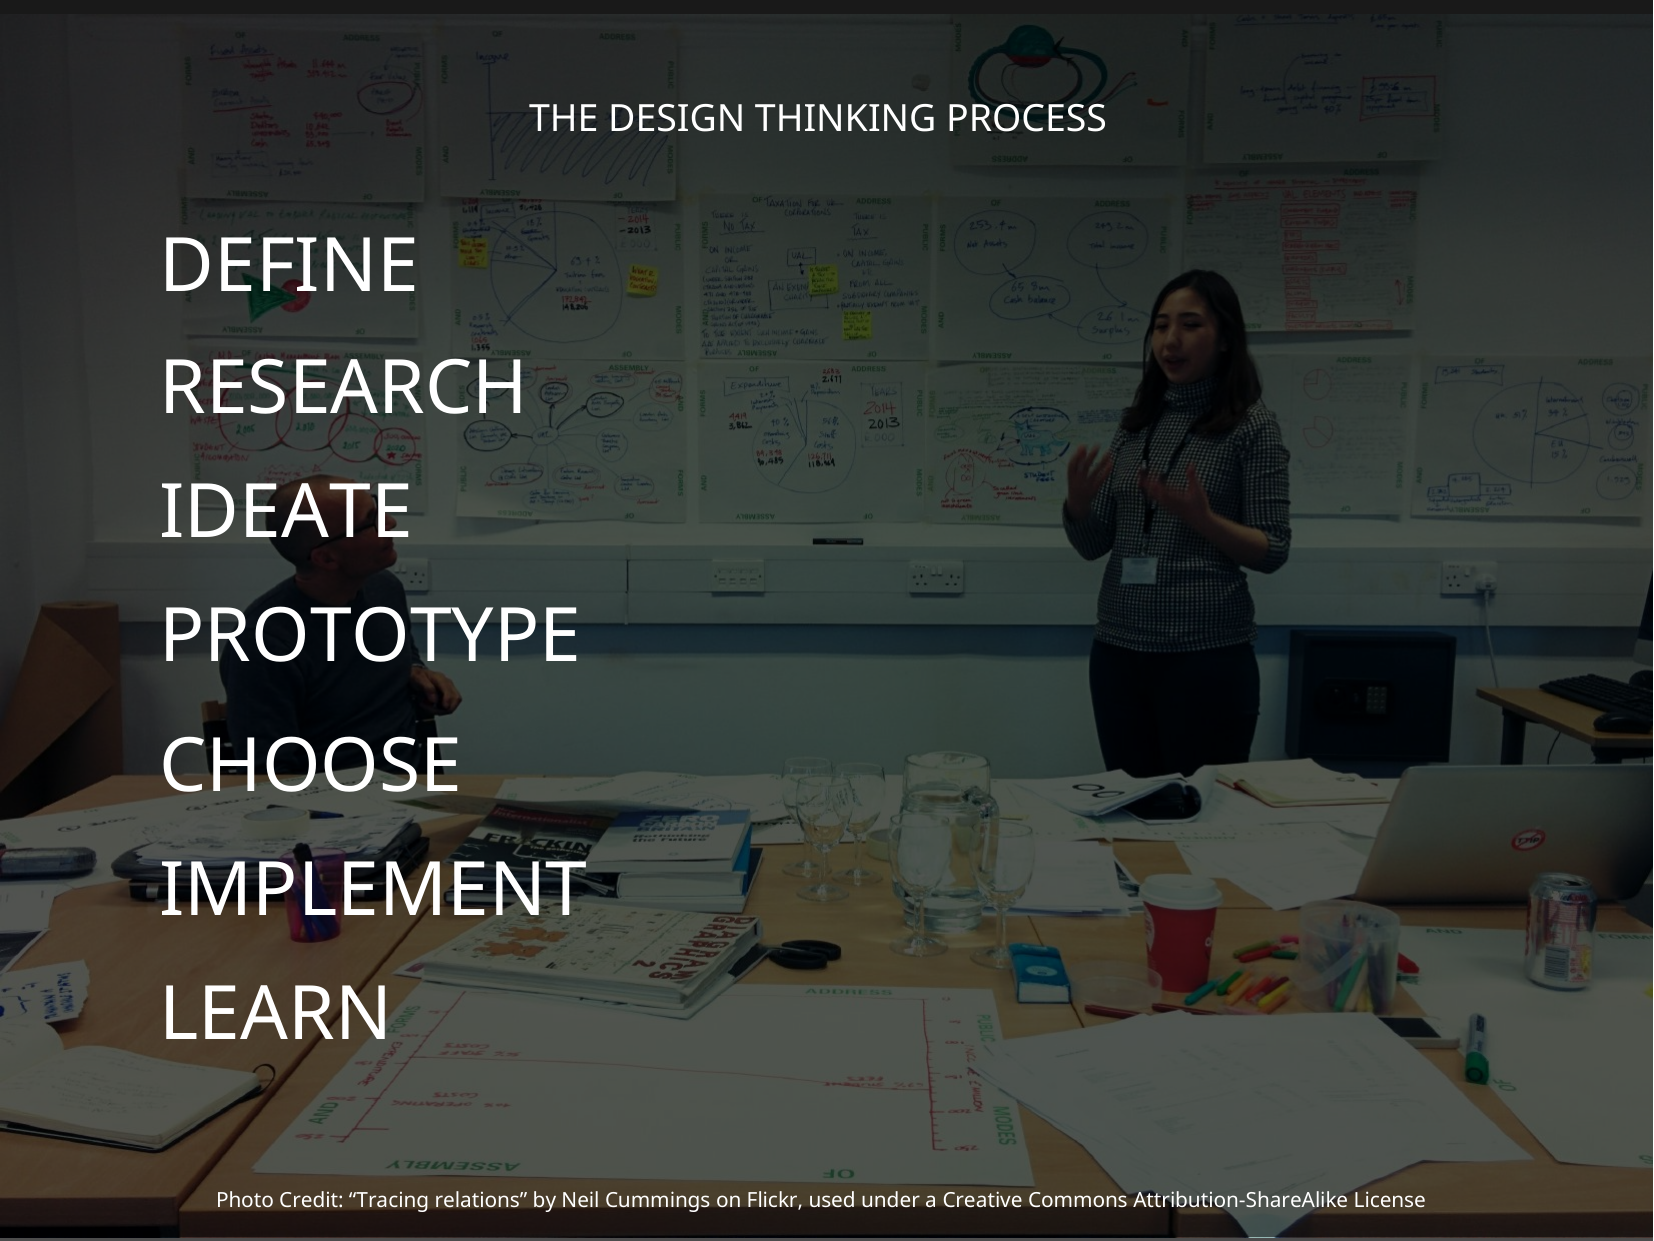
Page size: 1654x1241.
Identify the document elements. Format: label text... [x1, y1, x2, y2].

title IDEATE [159, 441, 685, 565]
title RESEARCH [159, 297, 685, 441]
title THE DESIGN THINKING PROCESS [112, 75, 1524, 166]
title LEARN [159, 943, 685, 1094]
title PROTOTYPE [159, 565, 685, 695]
title DEFINE [159, 175, 685, 297]
text_box [0, 0, 1653, 1238]
title Photo Credit: “Tracing relations” by Neil Cummings on Flickr, used under a Creative Commons Attribution-ShareAlike License [38, 1155, 1614, 1241]
title CHOOSE [159, 695, 685, 819]
title IMPLEMENT [159, 819, 685, 943]
